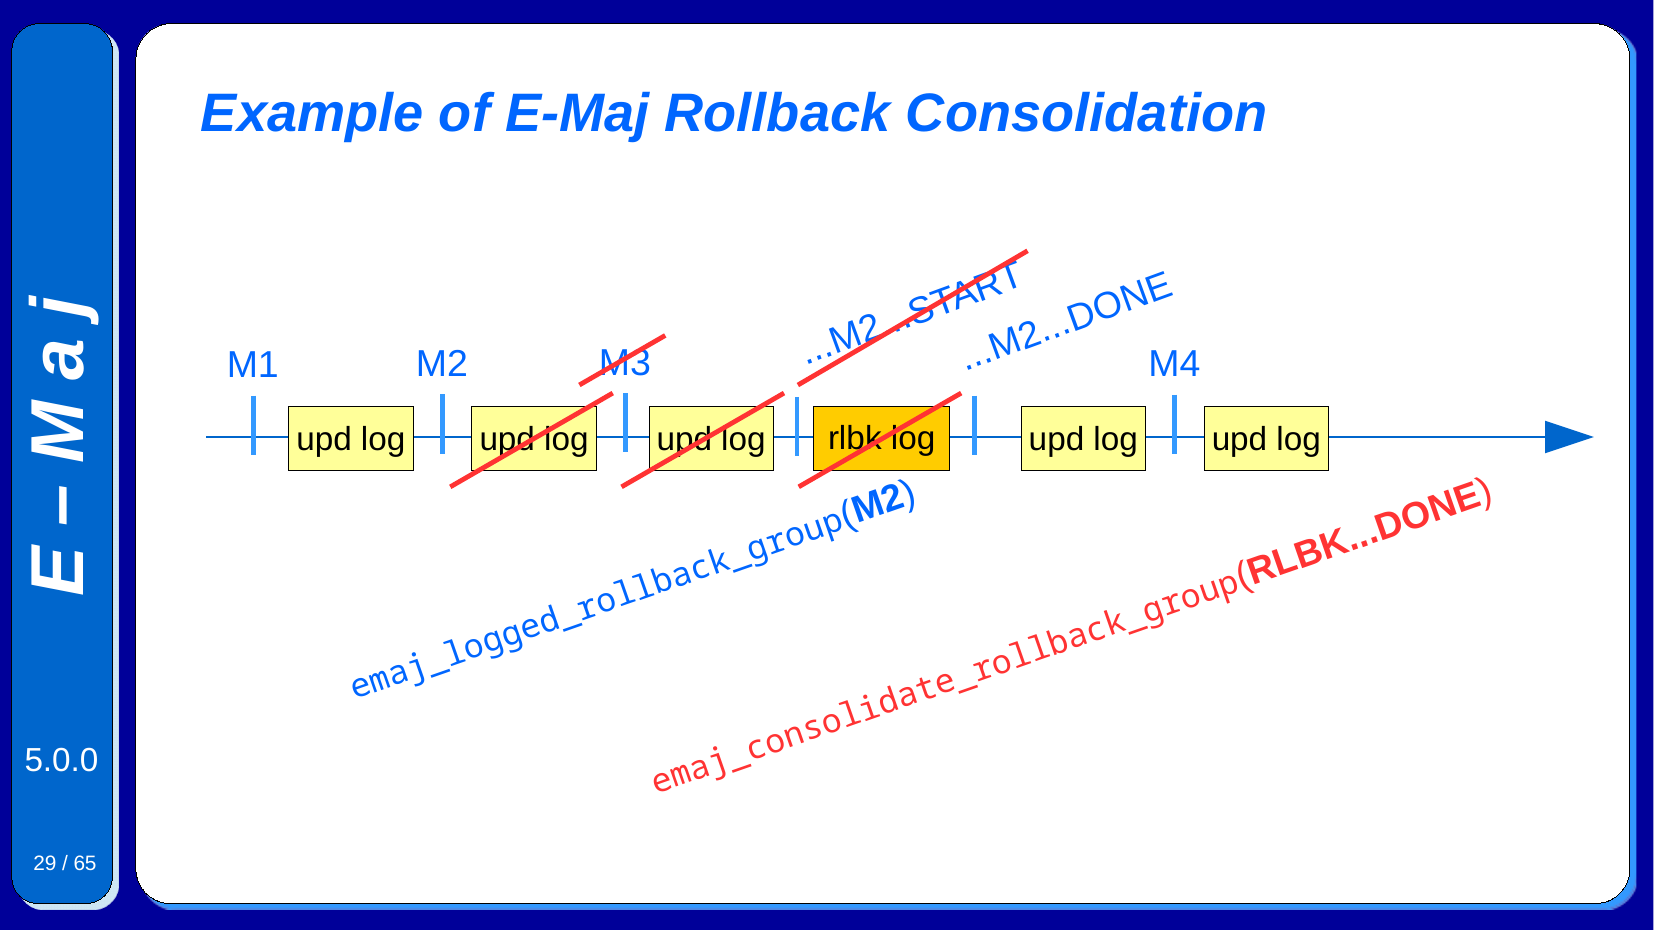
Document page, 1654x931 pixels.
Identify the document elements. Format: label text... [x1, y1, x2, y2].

text_box upd log [288, 406, 414, 471]
text_box M2 [401, 335, 483, 393]
text_box emaj_consolidate_rollback_group(RLBK...DONE) [627, 455, 1518, 825]
text_box M3 [584, 339, 666, 392]
text_box upd log [485, 406, 597, 471]
text_box emaj_logged_rollback_group(M2) [326, 471, 941, 731]
text_box M4 [1133, 335, 1216, 393]
text_box upd log [649, 406, 755, 467]
text_box upd log [656, 406, 774, 471]
title Example of E-Maj Rollback Consolidation [200, 34, 1575, 191]
text_box ...M2...DONE [937, 250, 1195, 391]
text_box ...M2...START [777, 241, 1046, 383]
text_box M1 [212, 336, 294, 394]
text_box upd log [471, 406, 583, 471]
text_box M3 [584, 334, 661, 378]
text_box upd log [1204, 406, 1329, 471]
text_box rlbk log [833, 406, 950, 471]
text_box upd log [1021, 406, 1146, 471]
text_box rlbk log [813, 406, 932, 471]
